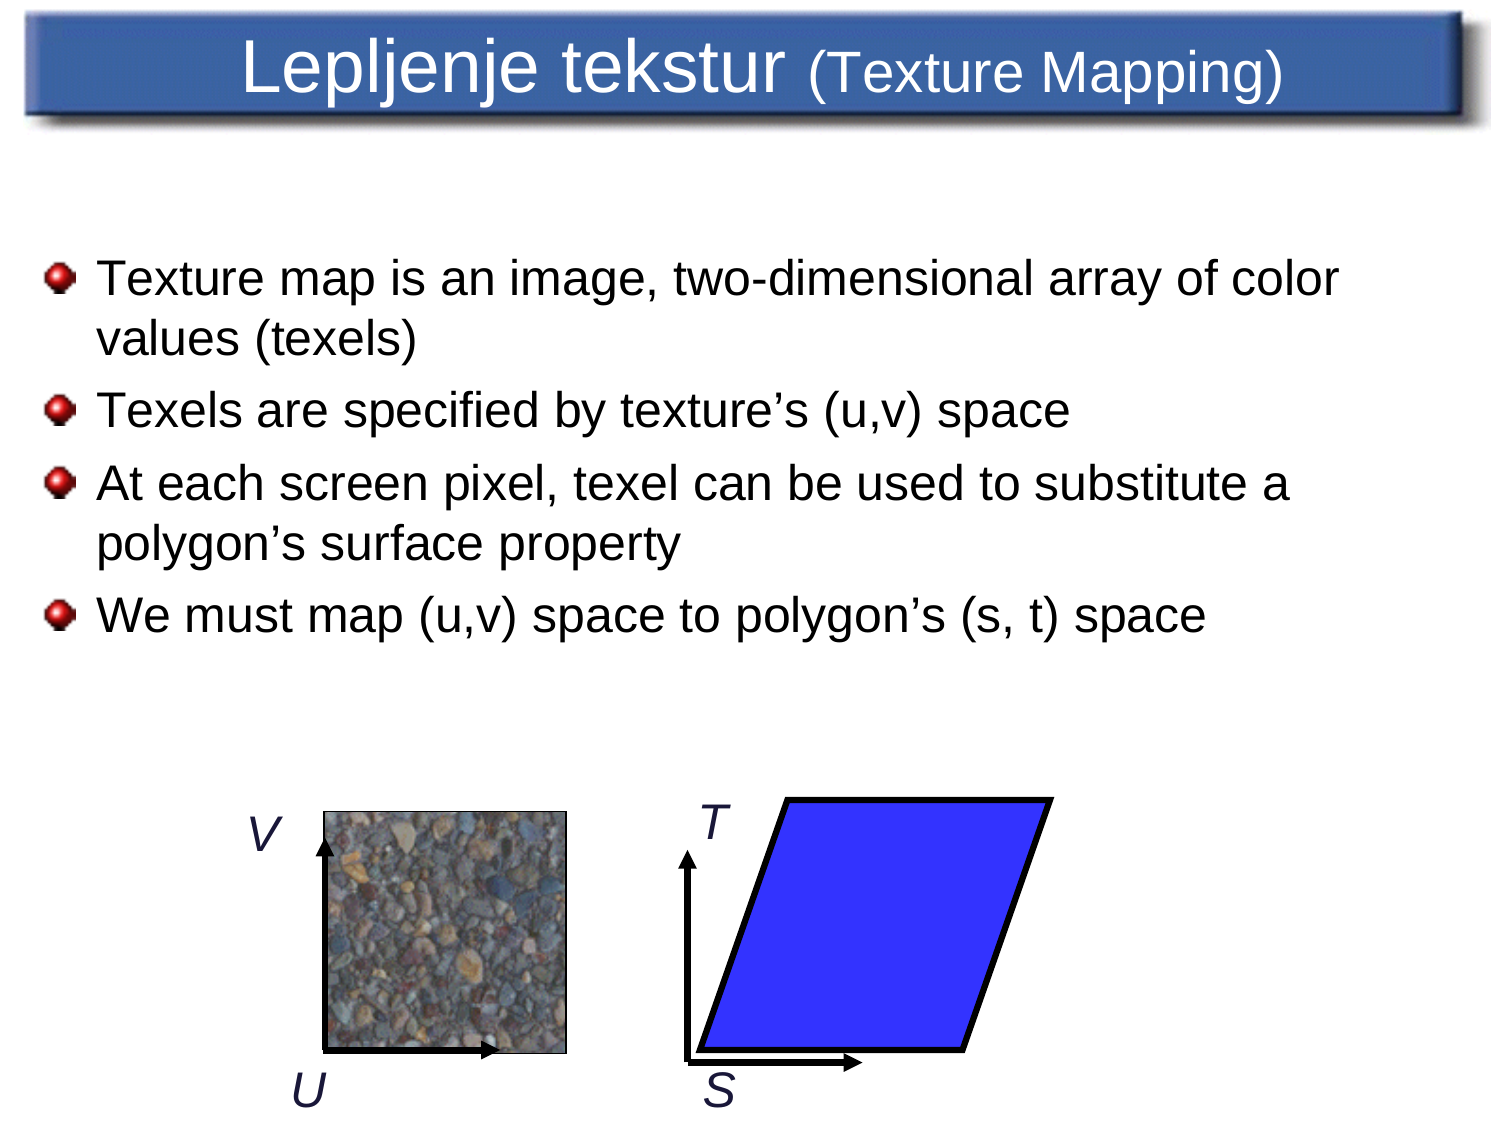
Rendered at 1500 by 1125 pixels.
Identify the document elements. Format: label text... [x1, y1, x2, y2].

text_box [700, 799, 1051, 1051]
text_box T [682, 781, 743, 857]
picture [324, 812, 566, 1053]
list Texture map is an image, two-dimensional array of color values (texels) Texels are specified by texture’s (u,v) space At each screen pixel, texel can be used to substitute a polygon’s surface property We must map (u,v) space to polygon’s (s, t) space [24, 237, 1401, 1000]
picture [23, 8, 1491, 135]
text_box V [230, 793, 294, 870]
text_box U [275, 1049, 342, 1125]
title Lepljenje tekstur (Texture Mapping) [24, 0, 1500, 126]
text_box S [687, 1062, 751, 1125]
text_box S [691, 1049, 751, 1059]
